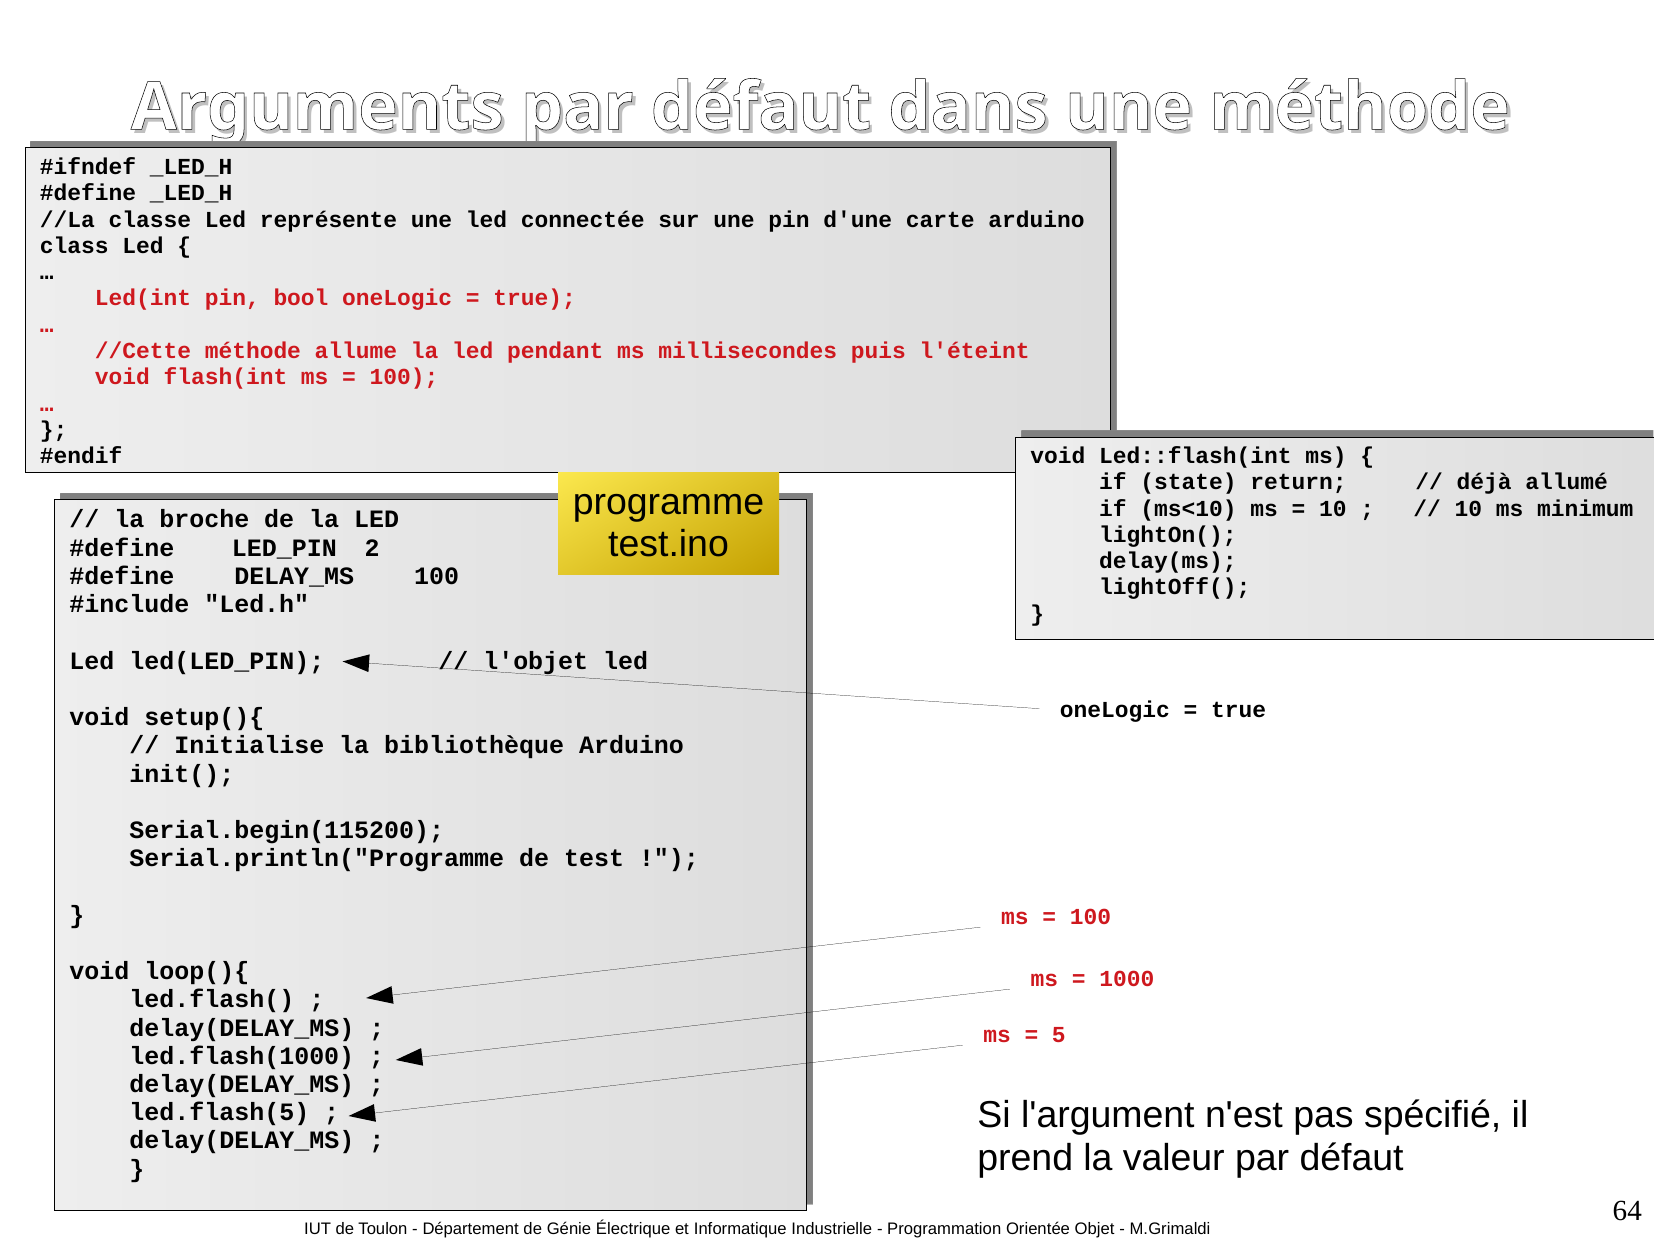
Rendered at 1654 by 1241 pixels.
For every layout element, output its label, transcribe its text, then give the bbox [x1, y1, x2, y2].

text_box oneLogic = true [1045, 690, 1282, 733]
title Arguments par défaut dans une méthode [76, 0, 1565, 208]
text_box ms = 5 [968, 1015, 1101, 1073]
text_box // la broche de la LED #define LED_PIN 2 #define DELAY_MS 100 #include "Led.h" Led led(LED_PIN); // l'objet led void setup(){ // Initialise la bibliothèque Arduino init(); Serial.begin(115200); Serial.println("Programme de test !"); } void loop(){ led.flash() ; delay(DELAY_MS) ; led.flash(1000) ; delay(DELAY_MS) ; led.flash(5) ; delay(DELAY_MS) ; } [54, 499, 807, 1211]
text_box programme test.ino [558, 472, 780, 575]
text_box ms = 100 [986, 897, 1139, 955]
text_box ms = 1000 [1015, 959, 1199, 1059]
text_box Si l'argument n'est pas spécifié, il prend la valeur par défaut [962, 1086, 1595, 1186]
text_box void Led::flash(int ms) { if (state) return; // déjà allumé if (ms<10) ms = 10 ; // 10 ms minimum lightOn(); delay(ms); lightOff(); } [1015, 437, 1654, 640]
text_box #ifndef _LED_H #define _LED_H //La classe Led représente une led connectée sur une pin d'une carte arduino class Led { … Led(int pin, bool oneLogic = true); … //Cette méthode allume la led pendant ms millisecondes puis l'éteint void flash(int ms = 100); … }; #endif [25, 147, 1111, 473]
